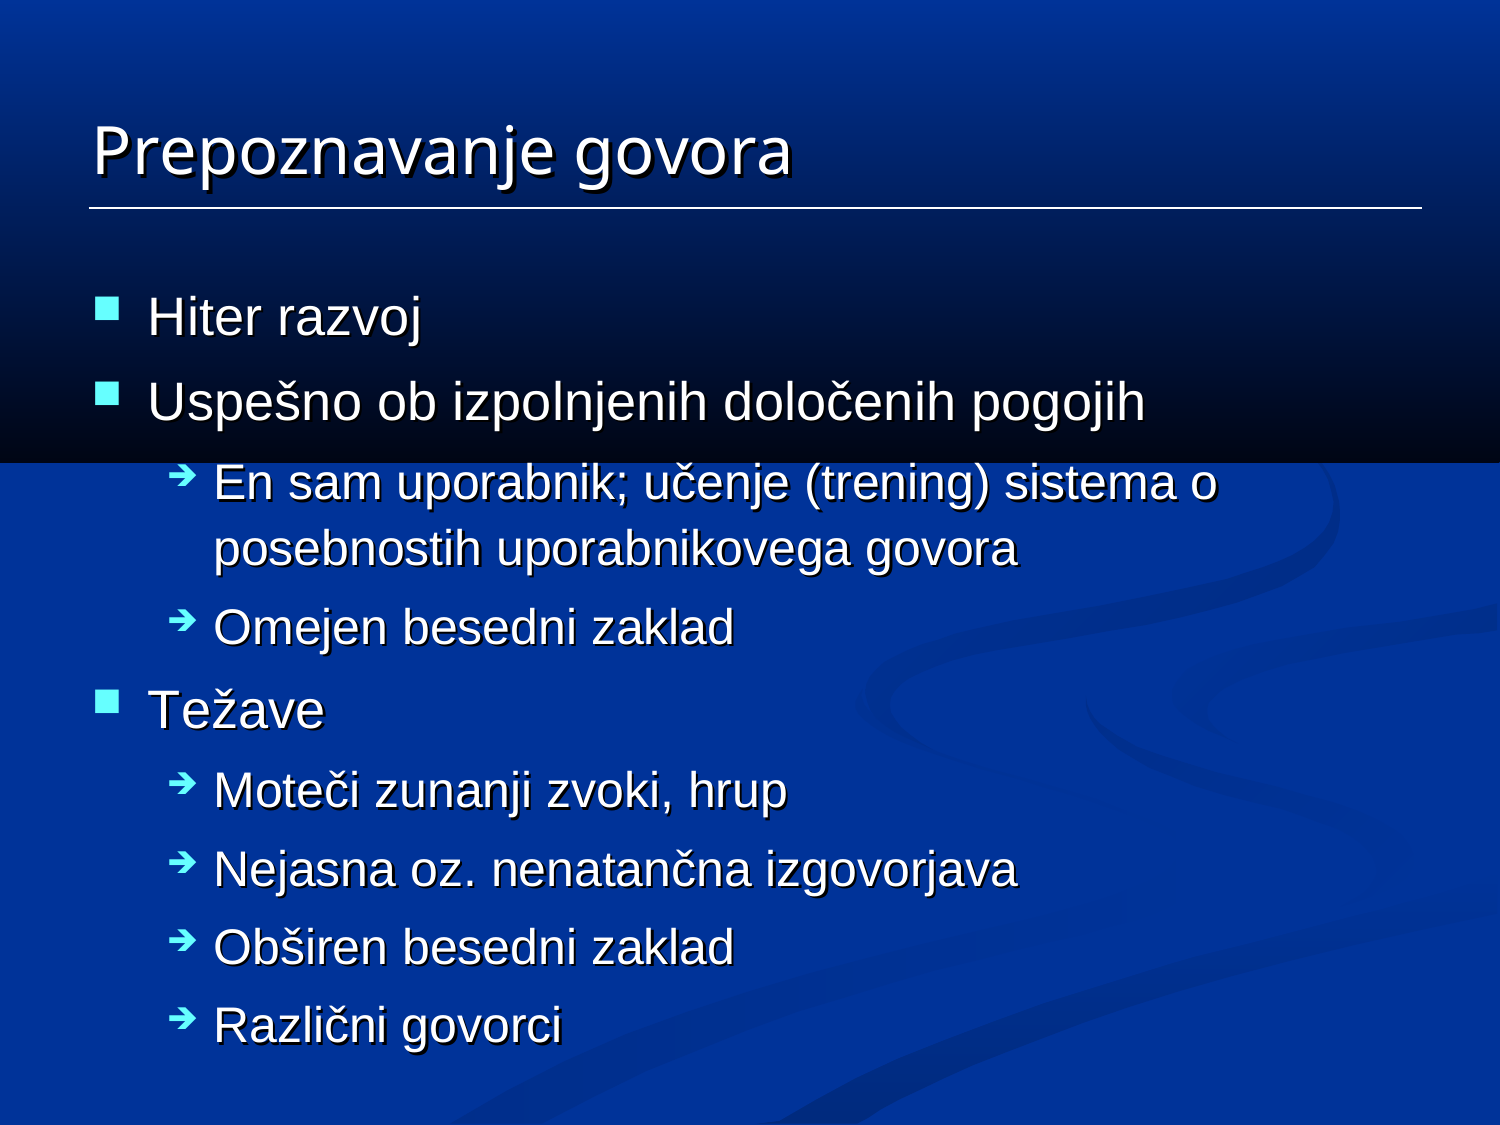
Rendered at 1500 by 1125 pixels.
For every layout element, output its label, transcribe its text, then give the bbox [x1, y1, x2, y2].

text_box Prepoznavanje govora [76, 54, 1352, 242]
list Hiter razvoj Uspešno ob izpolnjenih določenih pogojih En sam uporabnik; učenje (trening) sistema o posebnostih uporabnikovega govora Omejen besedni zaklad Težave Moteči zunanji zvoki, hrup Nejasna oz. nenatančna izgovorjava Obširen besedni zaklad Različni govorci [76, 267, 1424, 1083]
